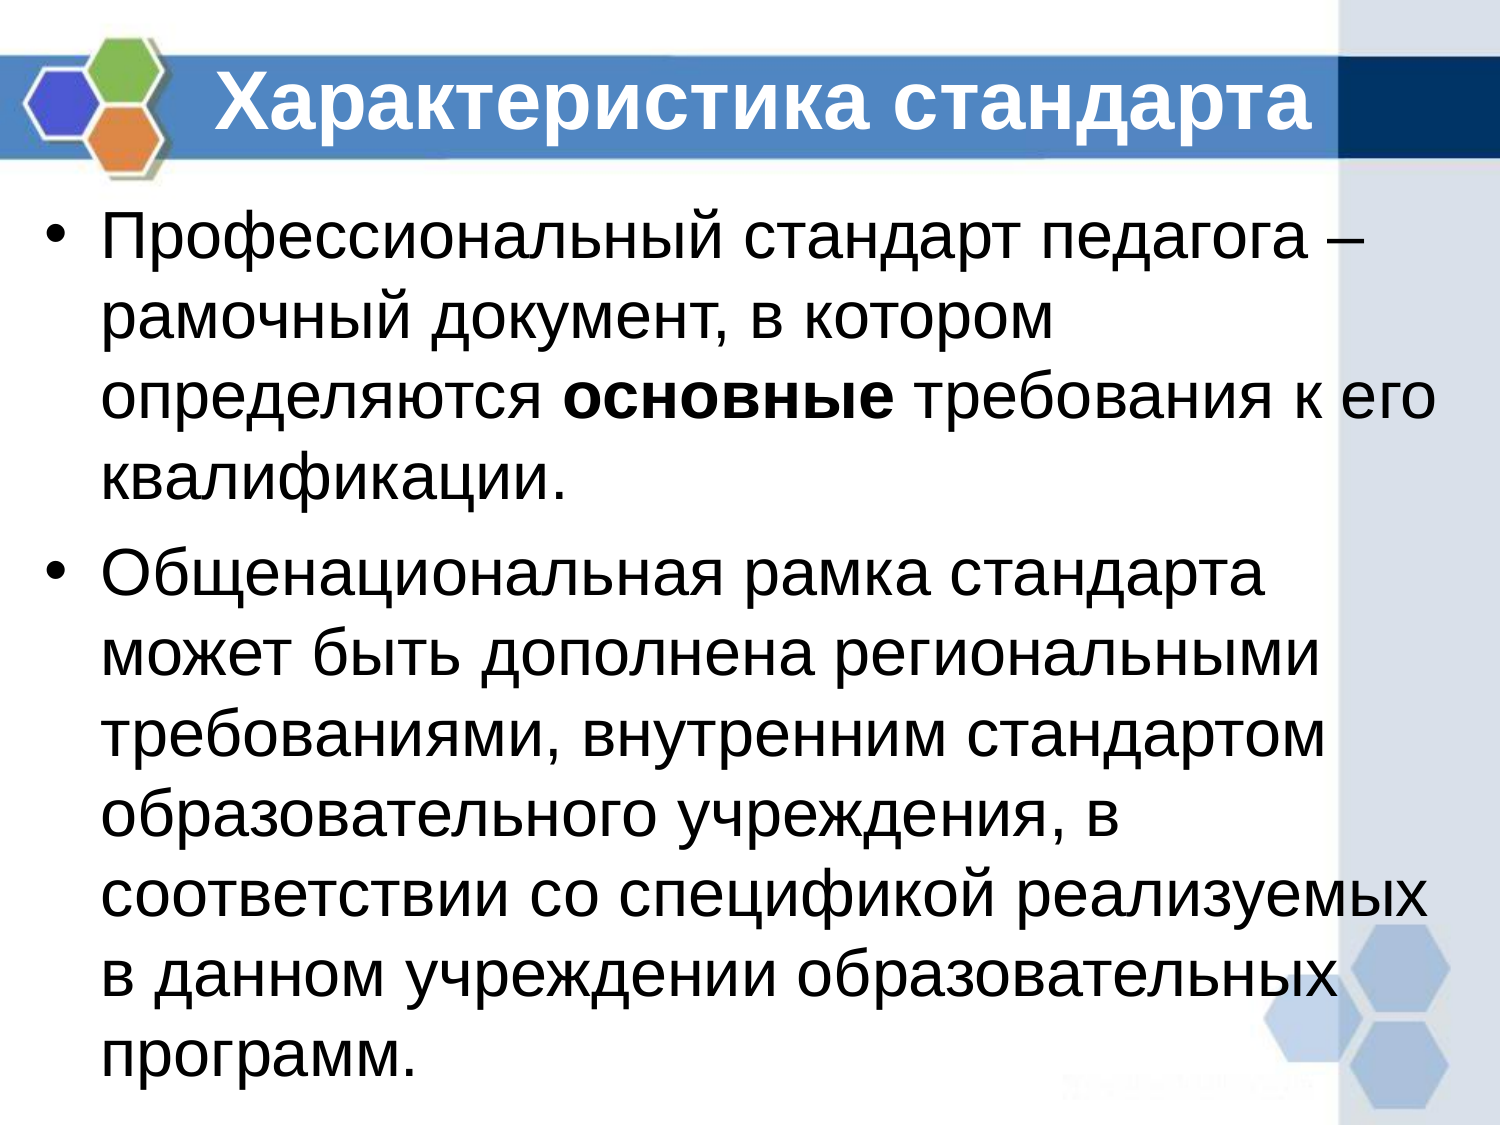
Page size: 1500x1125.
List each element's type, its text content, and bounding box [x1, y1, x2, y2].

picture [0, 0, 1500, 1125]
title Характеристика стандарта [100, 19, 1427, 173]
list Профессиональный стандарт педагога – рамочный документ, в котором определяются основные требования к его квалификации. Общенациональная рамка стандарта может быть дополнена региональными требованиями, внутренним стандартом образовательного учреждения, в соответствии со спецификой реализуемых в данном учреждении образовательных программ. [29, 184, 1471, 1106]
